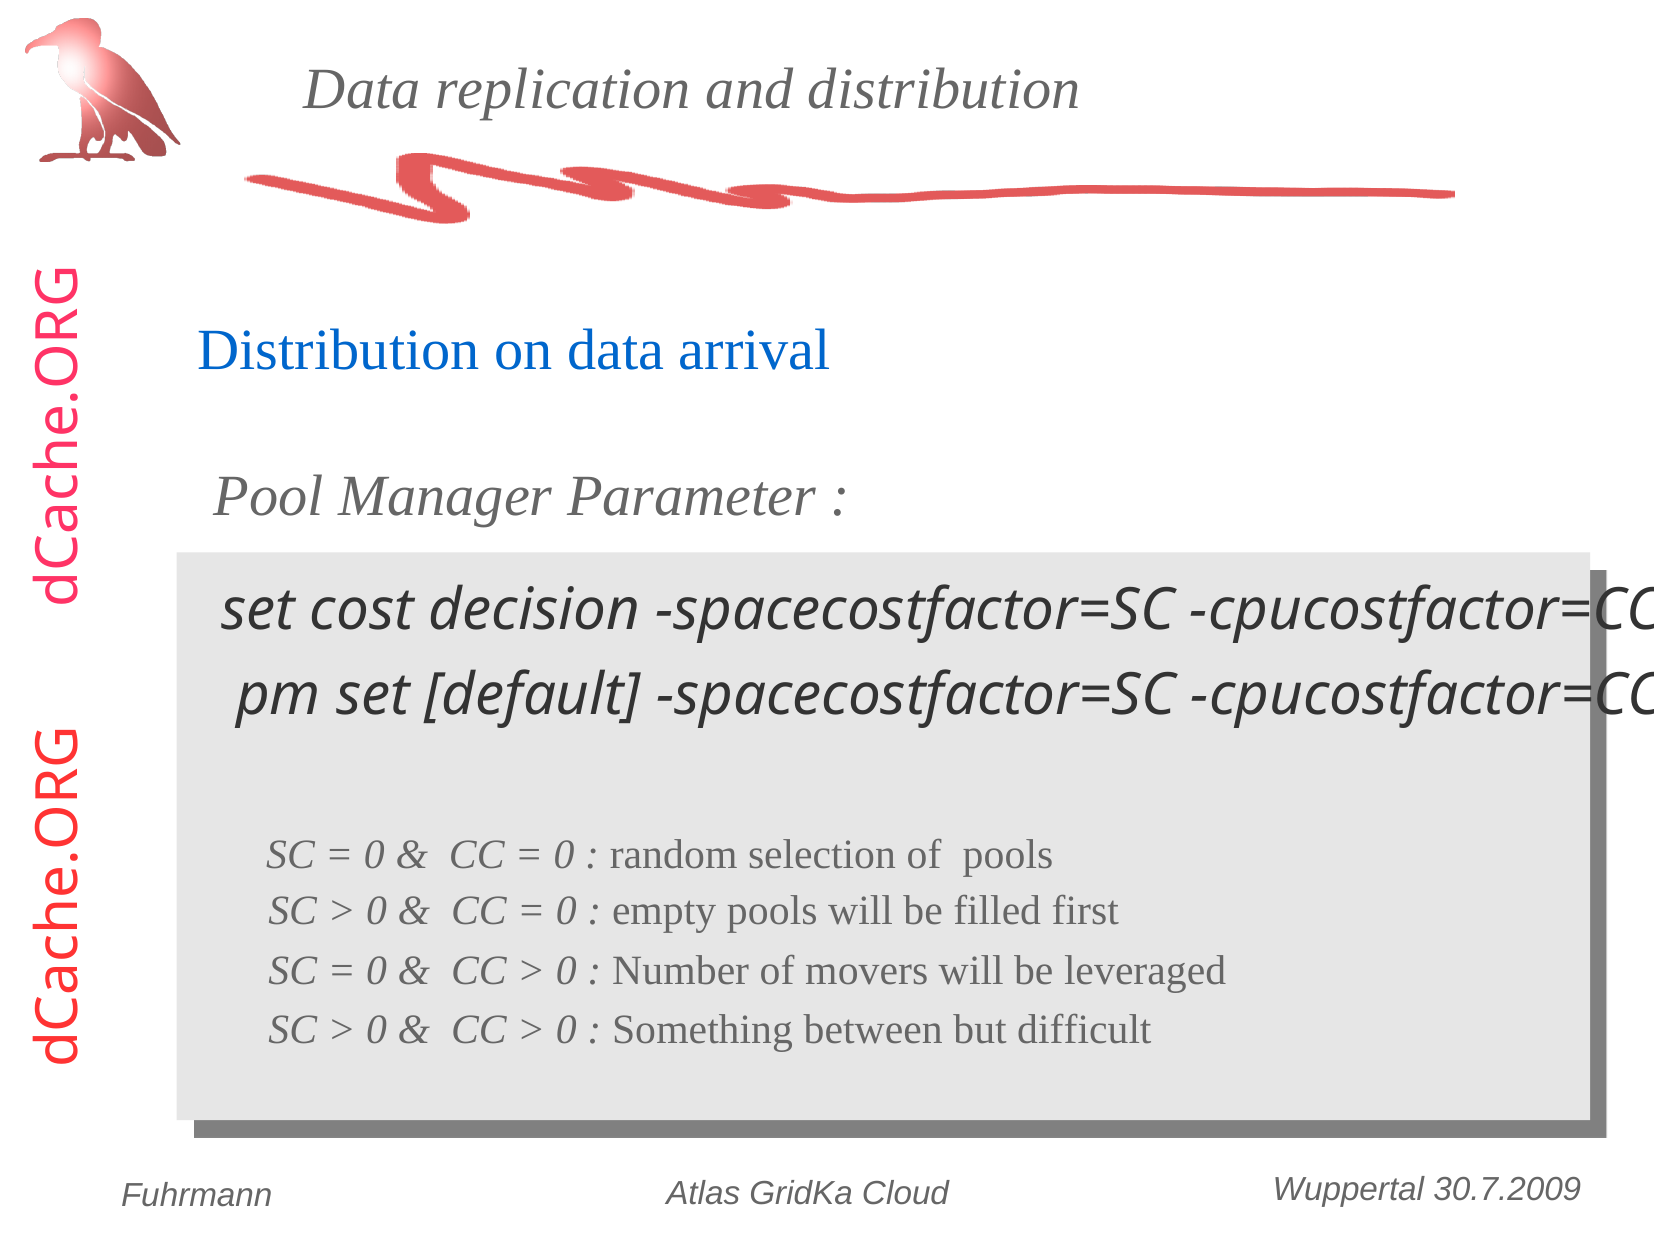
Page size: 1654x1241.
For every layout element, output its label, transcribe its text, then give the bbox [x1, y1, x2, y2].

text_box SC > 0 & CC = 0 : empty pools will be filled first [253, 880, 1135, 939]
text_box set cost decision -spacecostfactor=SC -cpucostfactor=CC [206, 559, 1481, 641]
text_box SC = 0 & CC = 0 : random selection of pools [251, 824, 1069, 888]
text_box Distribution on data arrival [182, 310, 847, 393]
text_box SC > 0 & CC > 0 : Something between but difficult [253, 998, 1167, 1062]
text_box SC = 0 & CC > 0 : Number of movers will be leveraged [253, 939, 1242, 1003]
text_box pm set [default] -spacecostfactor=SC -cpucostfactor=CC [221, 645, 1473, 726]
text_box [176, 552, 1591, 1121]
text_box Data replication and distribution [289, 49, 1094, 132]
text_box Pool Manager Parameter : [199, 456, 866, 538]
